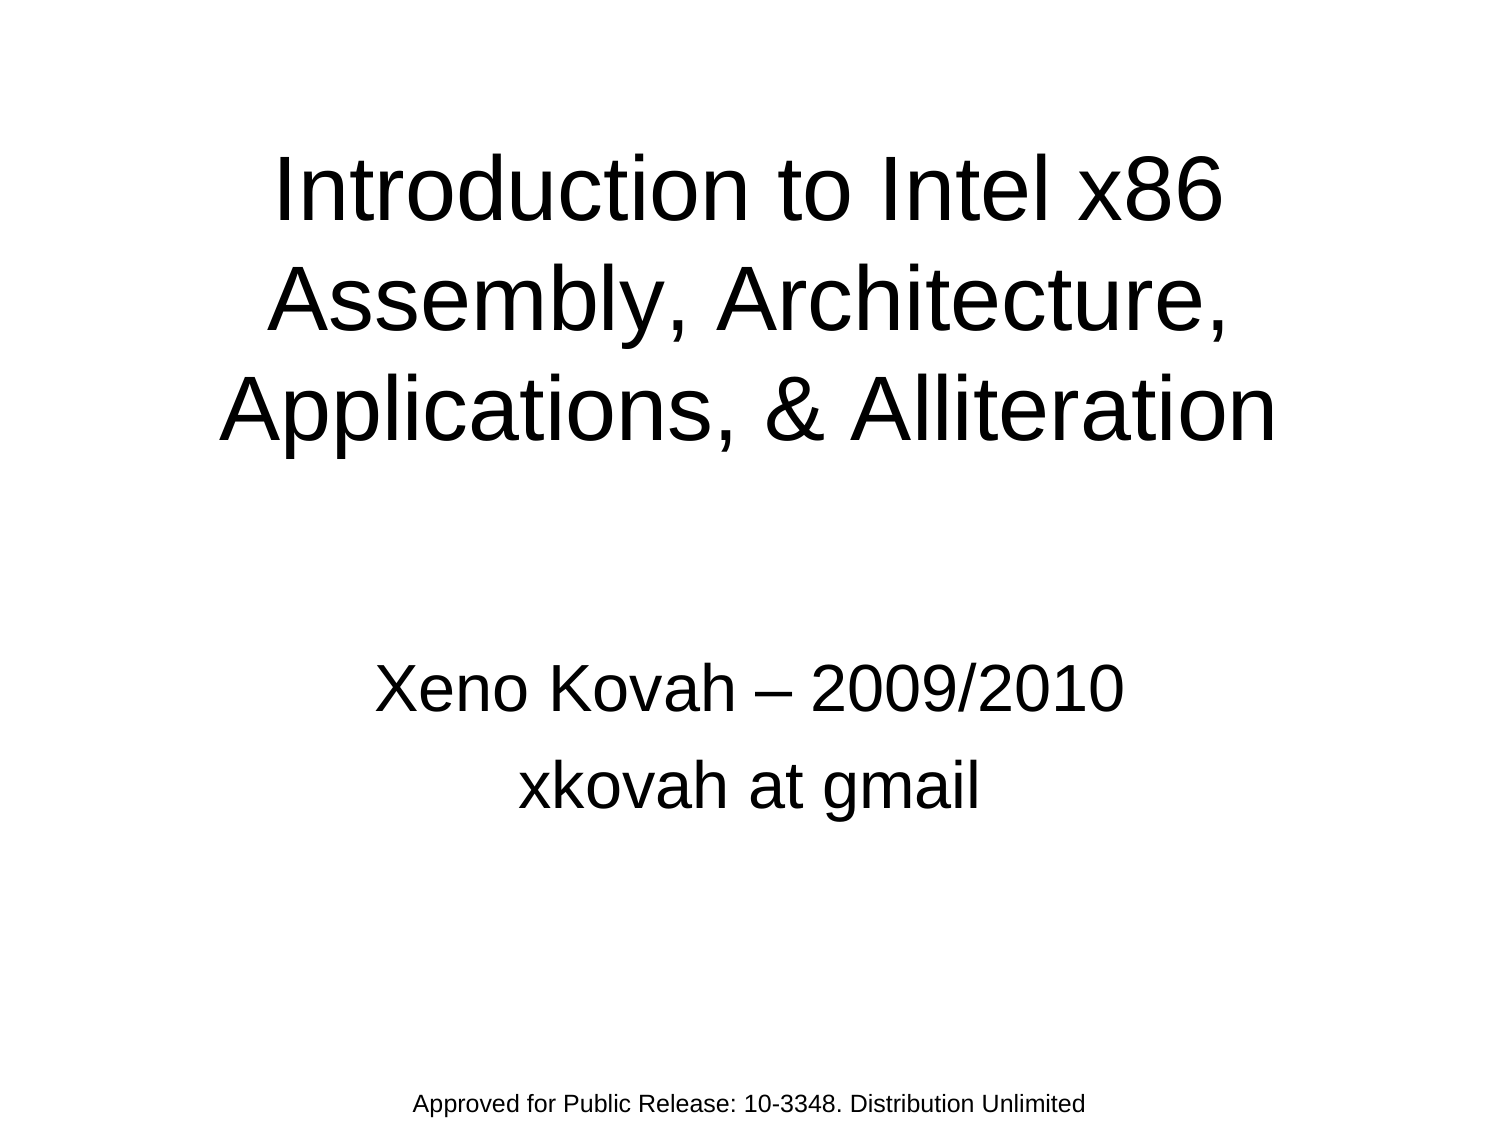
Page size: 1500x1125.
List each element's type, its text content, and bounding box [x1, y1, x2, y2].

title Introduction to Intel x86 Assembly, Architecture, Applications, & Alliteration [112, 121, 1388, 467]
text_box Approved for Public Release: 10-3348. Distribution Unlimited [0, 1079, 1500, 1125]
text_box Xeno Kovah – 2009/2010 xkovah at gmail [225, 637, 1276, 926]
